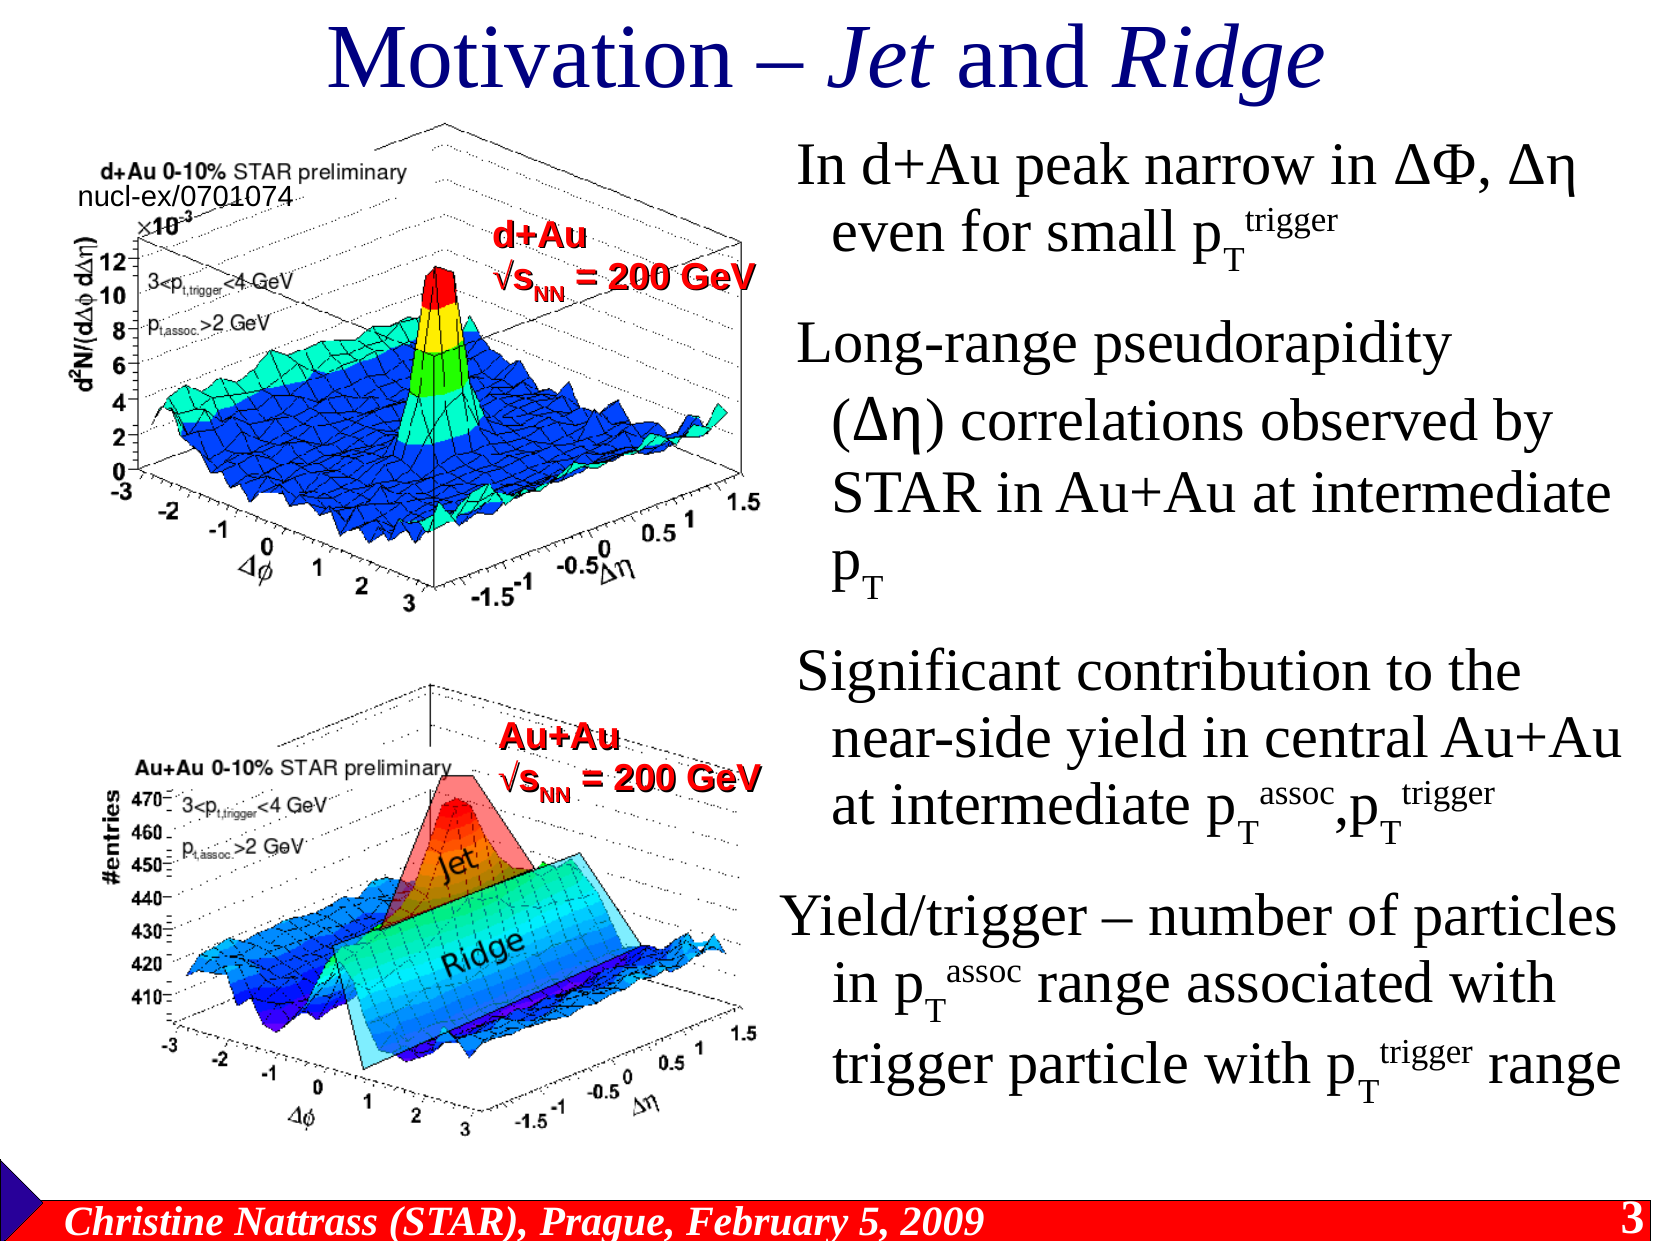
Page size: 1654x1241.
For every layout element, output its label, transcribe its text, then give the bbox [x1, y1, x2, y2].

picture [737, 265, 748, 282]
picture [743, 766, 754, 784]
text_box nucl-ex/0701074 [62, 176, 636, 227]
picture [637, 268, 642, 285]
text_box d+Au √sNN = 200 GeV [477, 205, 774, 265]
title Motivation – Jet and Ridge [76, 0, 1577, 113]
picture [642, 770, 648, 786]
picture [510, 774, 514, 786]
list In d+Au peak narrow in ΔΦ, Δη even for small pTtrigger Long-range pseudorapidity (Δη) correlations observed by STAR in Au+Au at intermediate pT Significant contribution to the near-side yield in central Au+Au at intermediate pTassoc,pTtrigger Yield/trigger – number of particles in pTassoc range associated with trigger particle with pTtrigger range [762, 130, 1642, 1169]
picture [657, 268, 663, 285]
text_box Au+Au √sNN = 200 GeV [483, 707, 788, 766]
text_box 3 [1546, 1183, 1654, 1241]
picture [67, 108, 780, 1168]
picture [663, 770, 668, 786]
